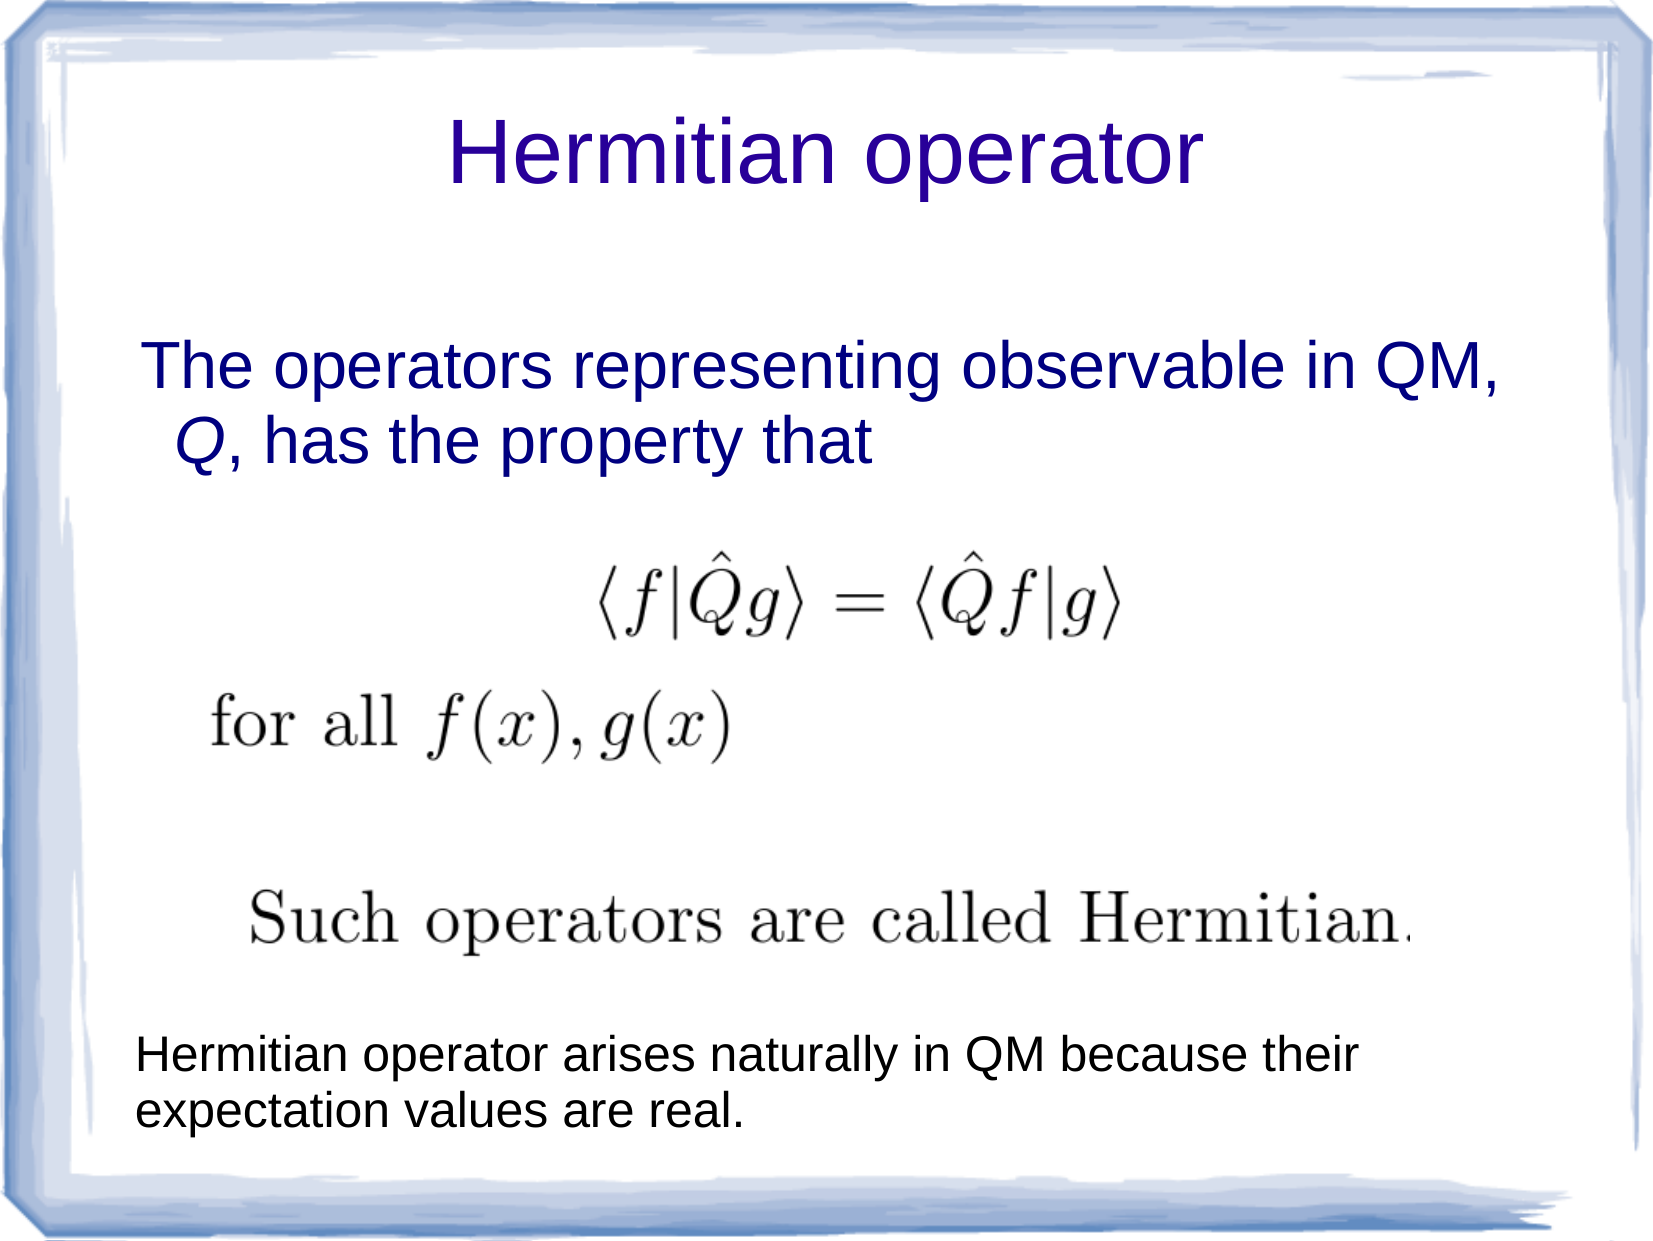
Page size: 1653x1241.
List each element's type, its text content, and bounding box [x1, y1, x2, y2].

title Hermitian operator [82, 49, 1571, 257]
list The operators representing observable in QM, Q, has the property that [117, 324, 1571, 1144]
picture [0, 0, 1653, 1241]
text_box Hermitian operator arises naturally in QM because their expectation values are real. [120, 1020, 1411, 1147]
